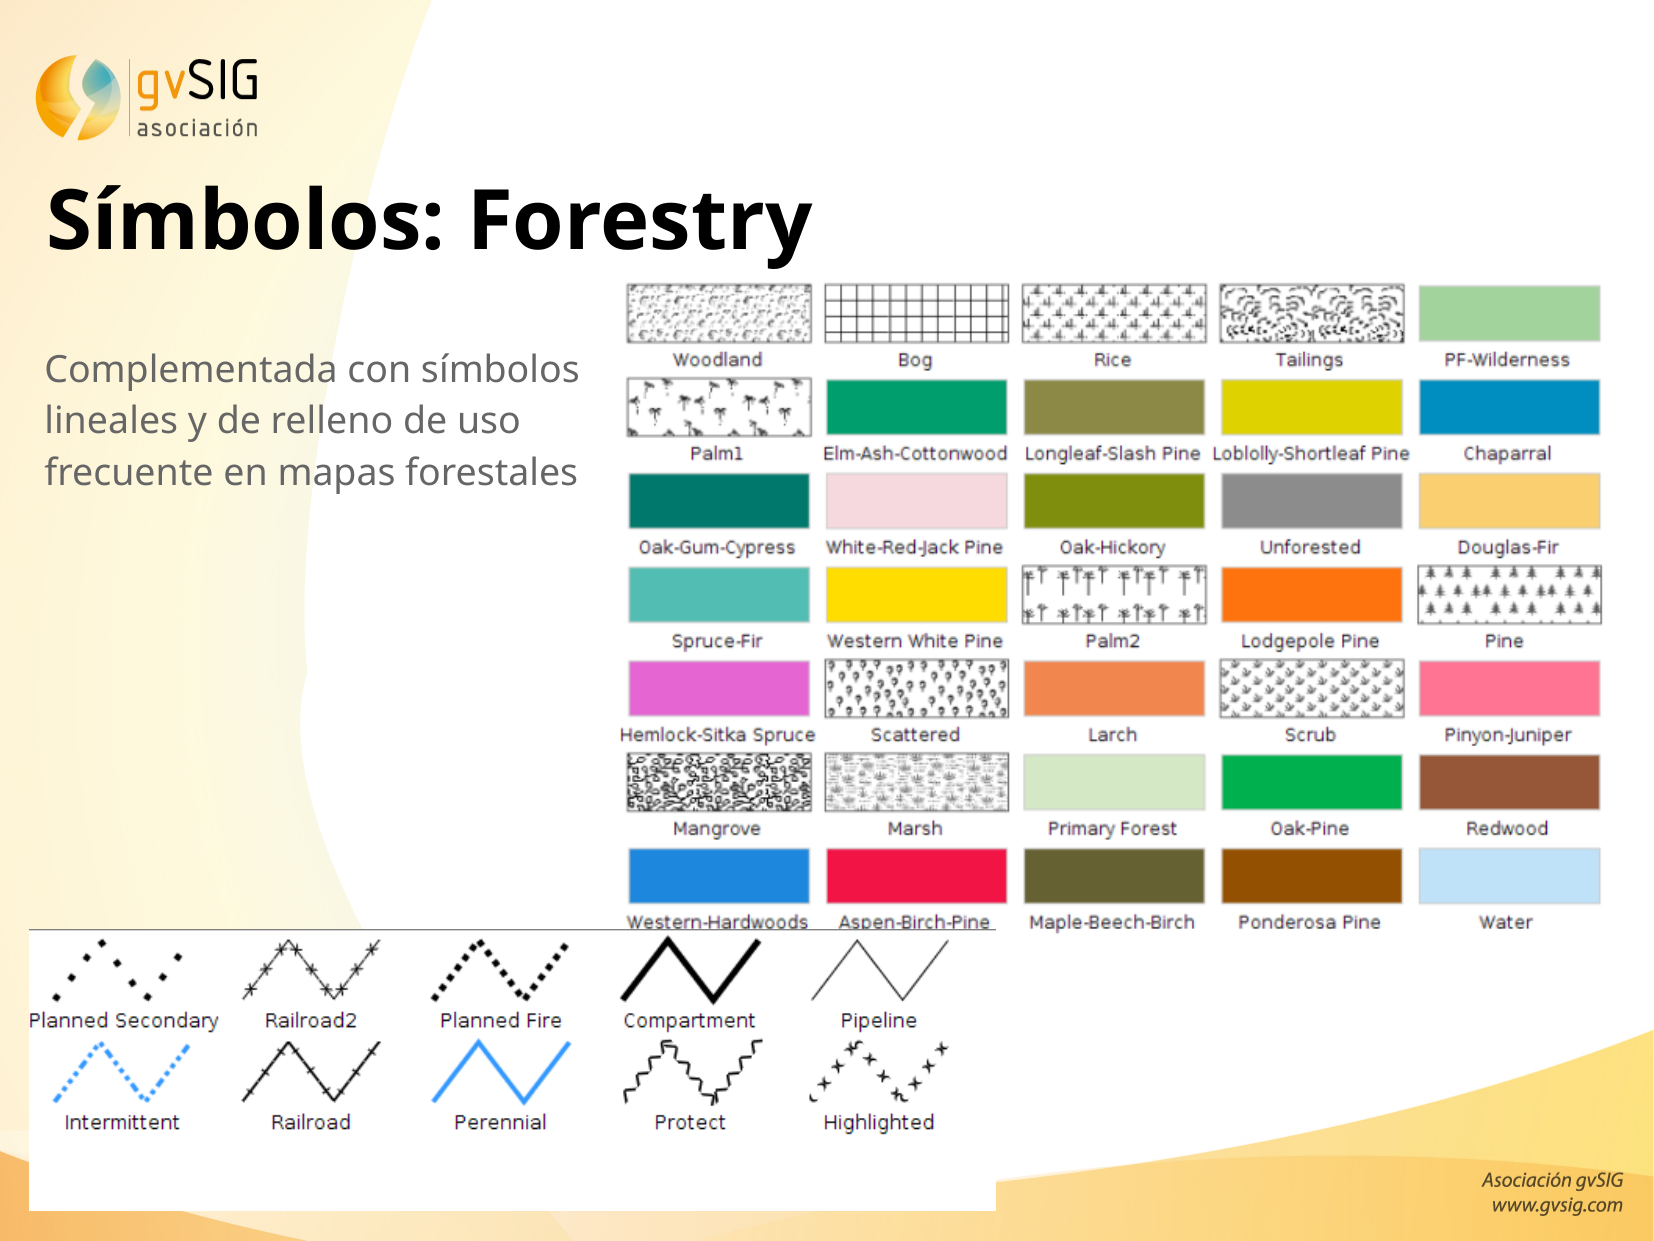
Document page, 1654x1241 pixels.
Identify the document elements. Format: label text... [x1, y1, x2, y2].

text_box Complementada con símbolos lineales y de relleno de uso frecuente en mapas forestales [29, 335, 650, 478]
picture [0, 0, 1654, 1241]
title Símbolos: Forestry [46, 170, 1534, 265]
